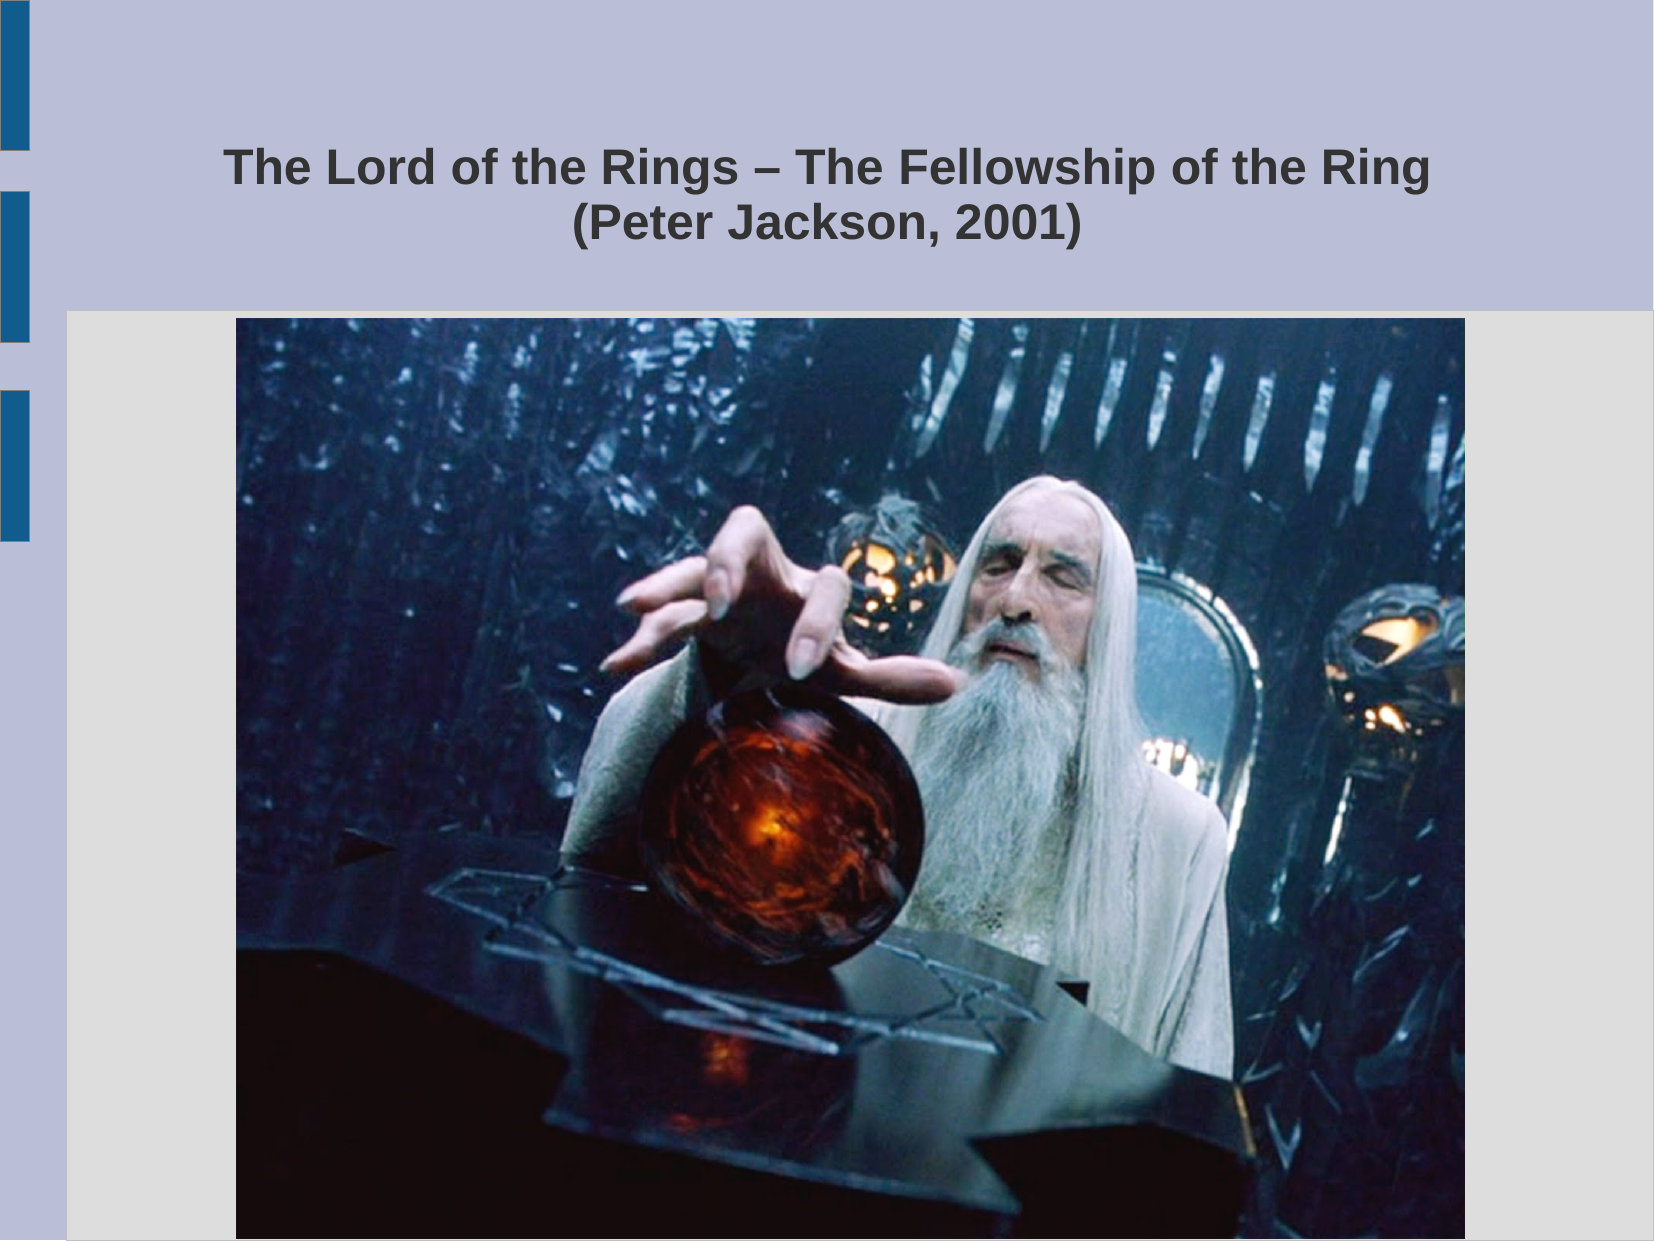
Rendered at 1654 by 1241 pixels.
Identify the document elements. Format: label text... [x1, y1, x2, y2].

title The Lord of the Rings – The Fellowship of the Ring (Peter Jackson, 2001) [121, 91, 1534, 299]
picture [236, 318, 1465, 1240]
